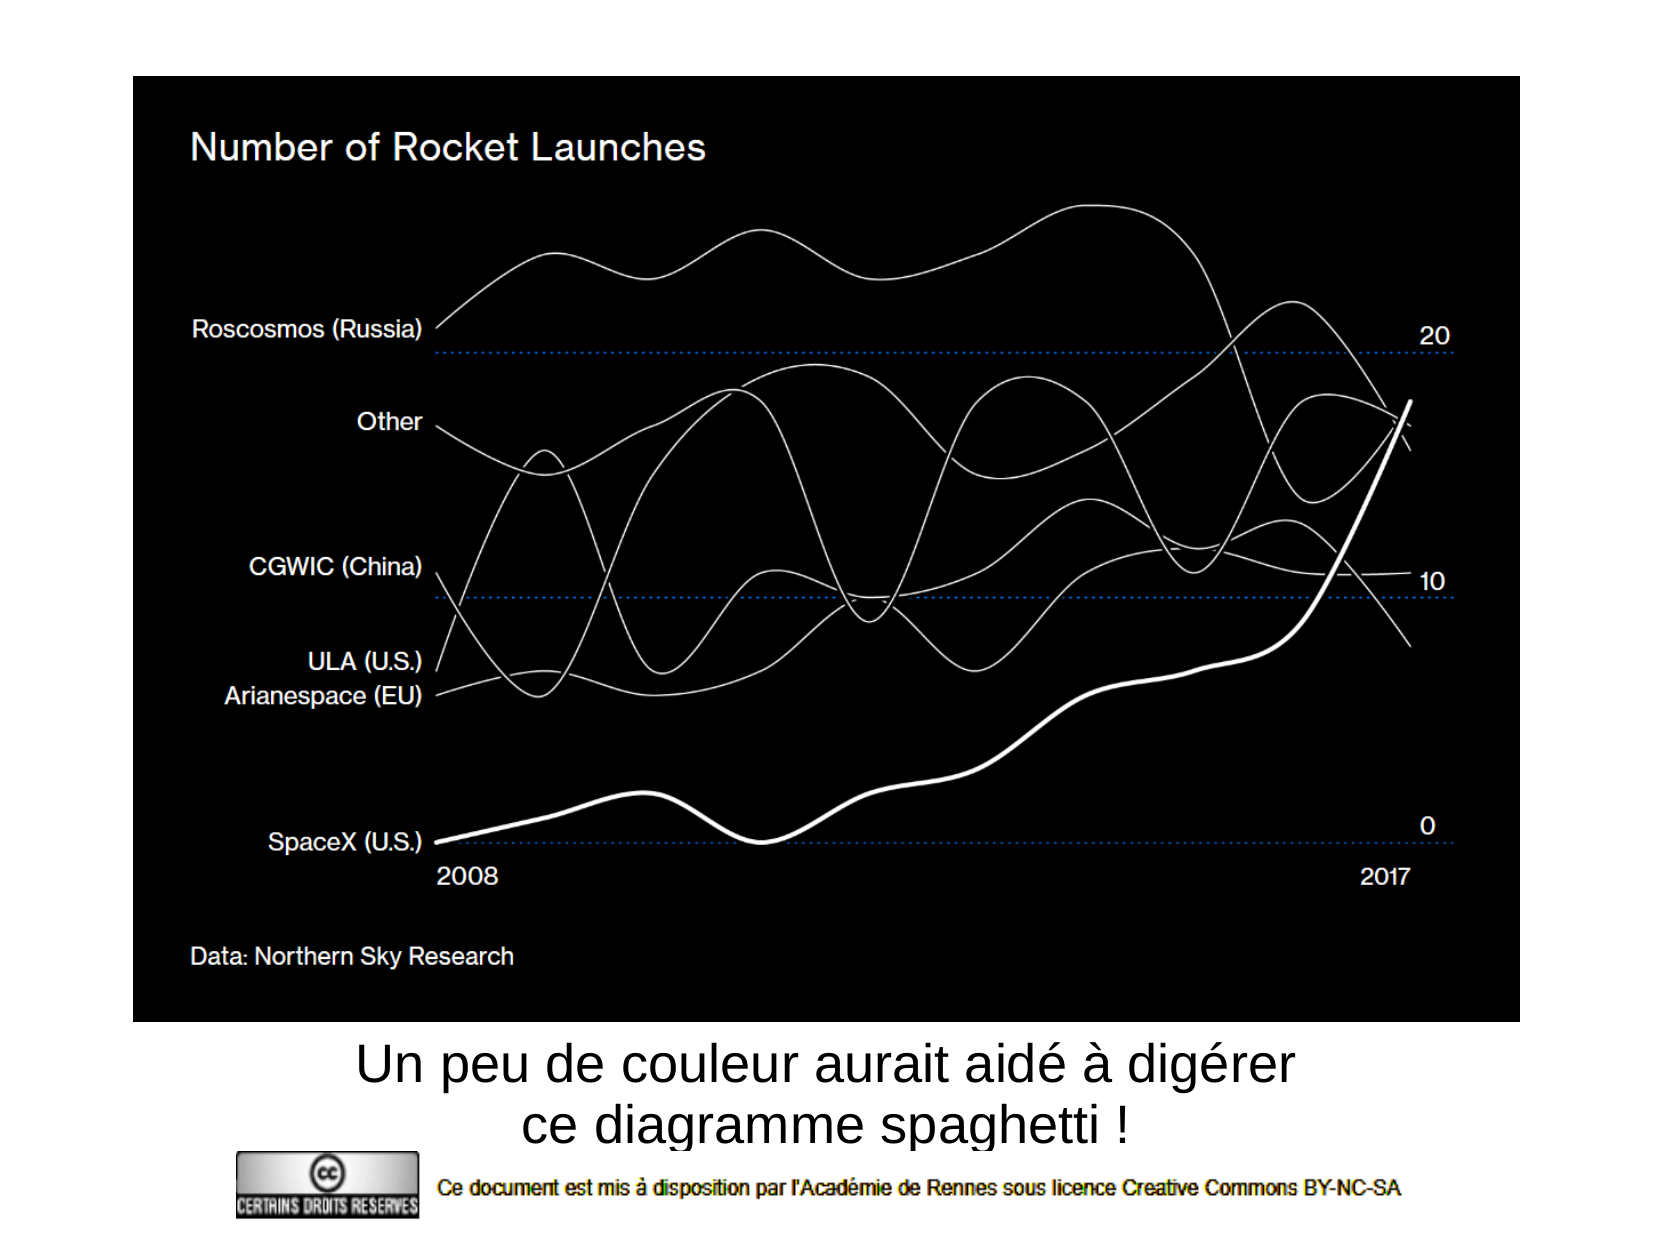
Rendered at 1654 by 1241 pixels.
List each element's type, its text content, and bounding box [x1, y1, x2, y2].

title Un peu de couleur aurait aidé à digérer ce diagramme spaghetti ! [82, 1033, 1571, 1155]
picture [133, 76, 1520, 1022]
picture [236, 1151, 1418, 1228]
